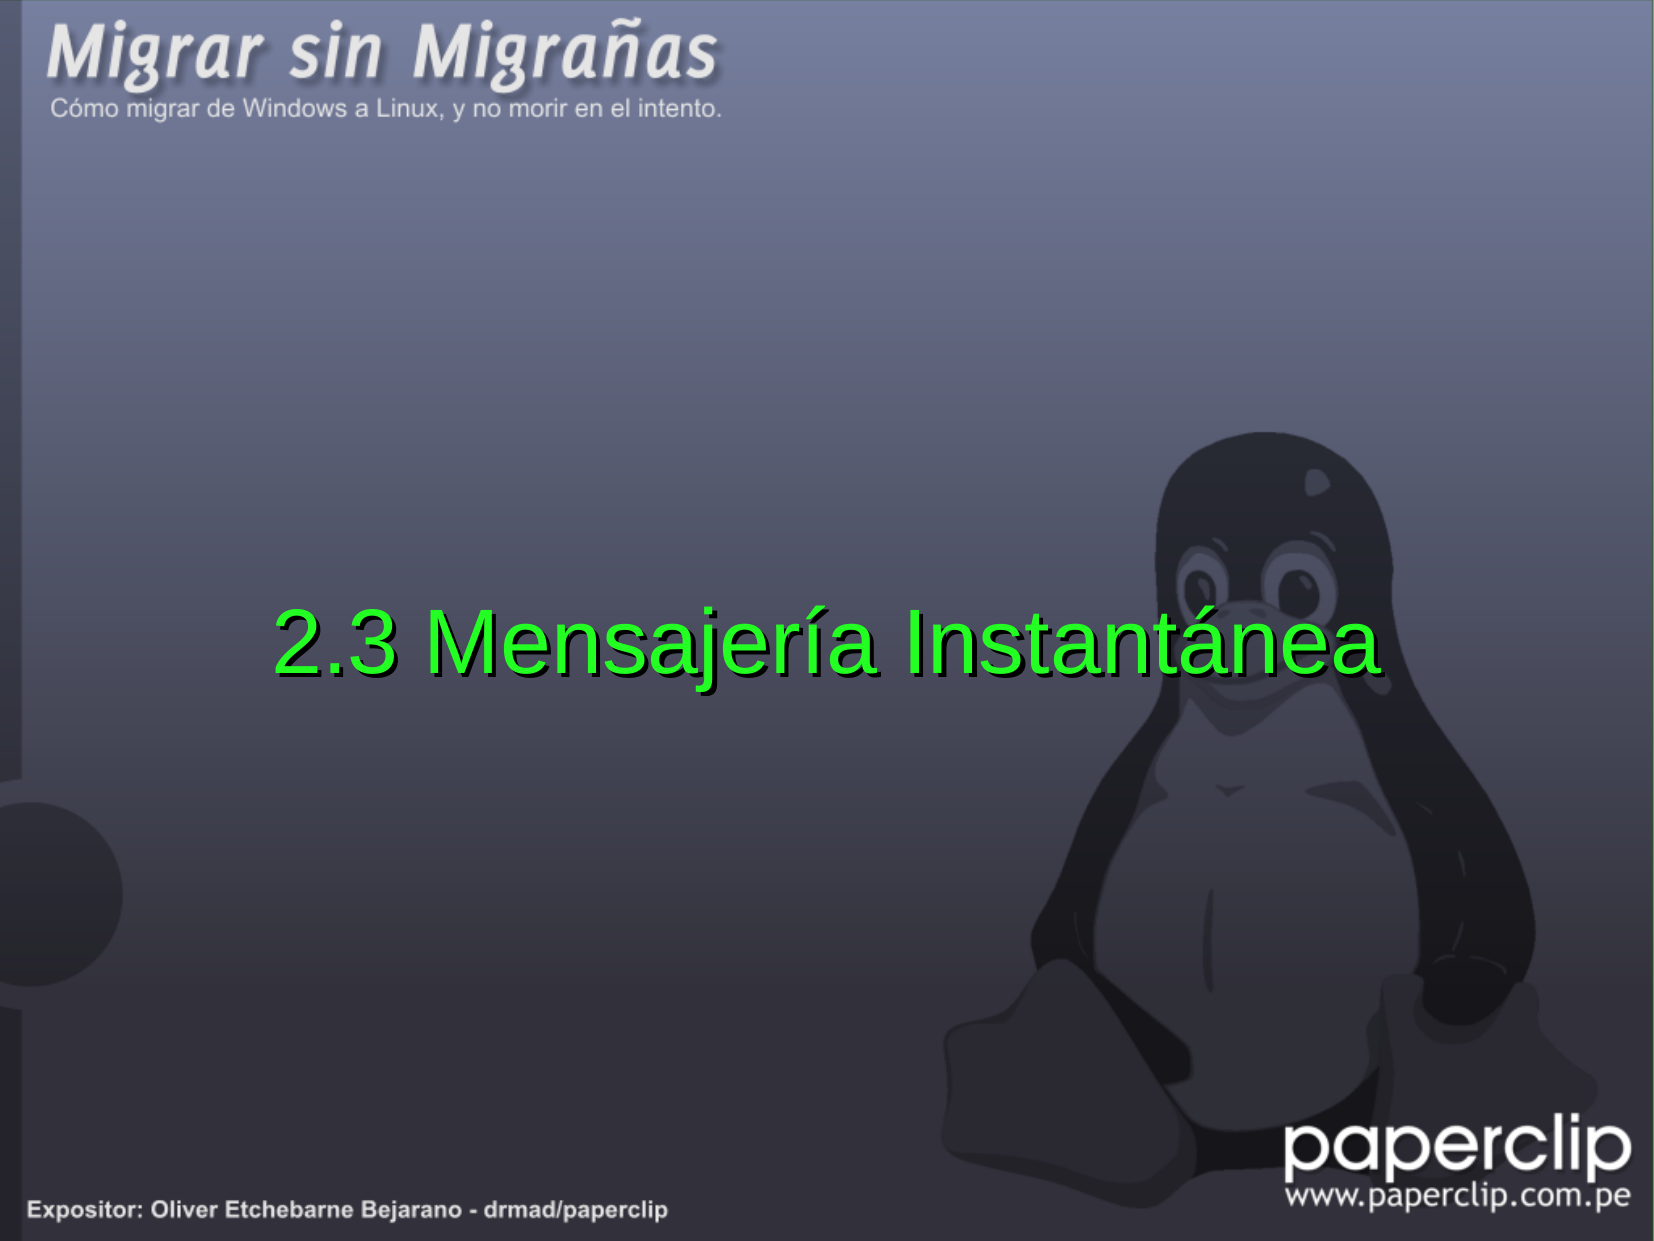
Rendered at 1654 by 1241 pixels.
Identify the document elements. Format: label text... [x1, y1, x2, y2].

picture [0, 0, 1654, 1241]
title 2.3 Mensajería Instantánea [82, 572, 1571, 712]
